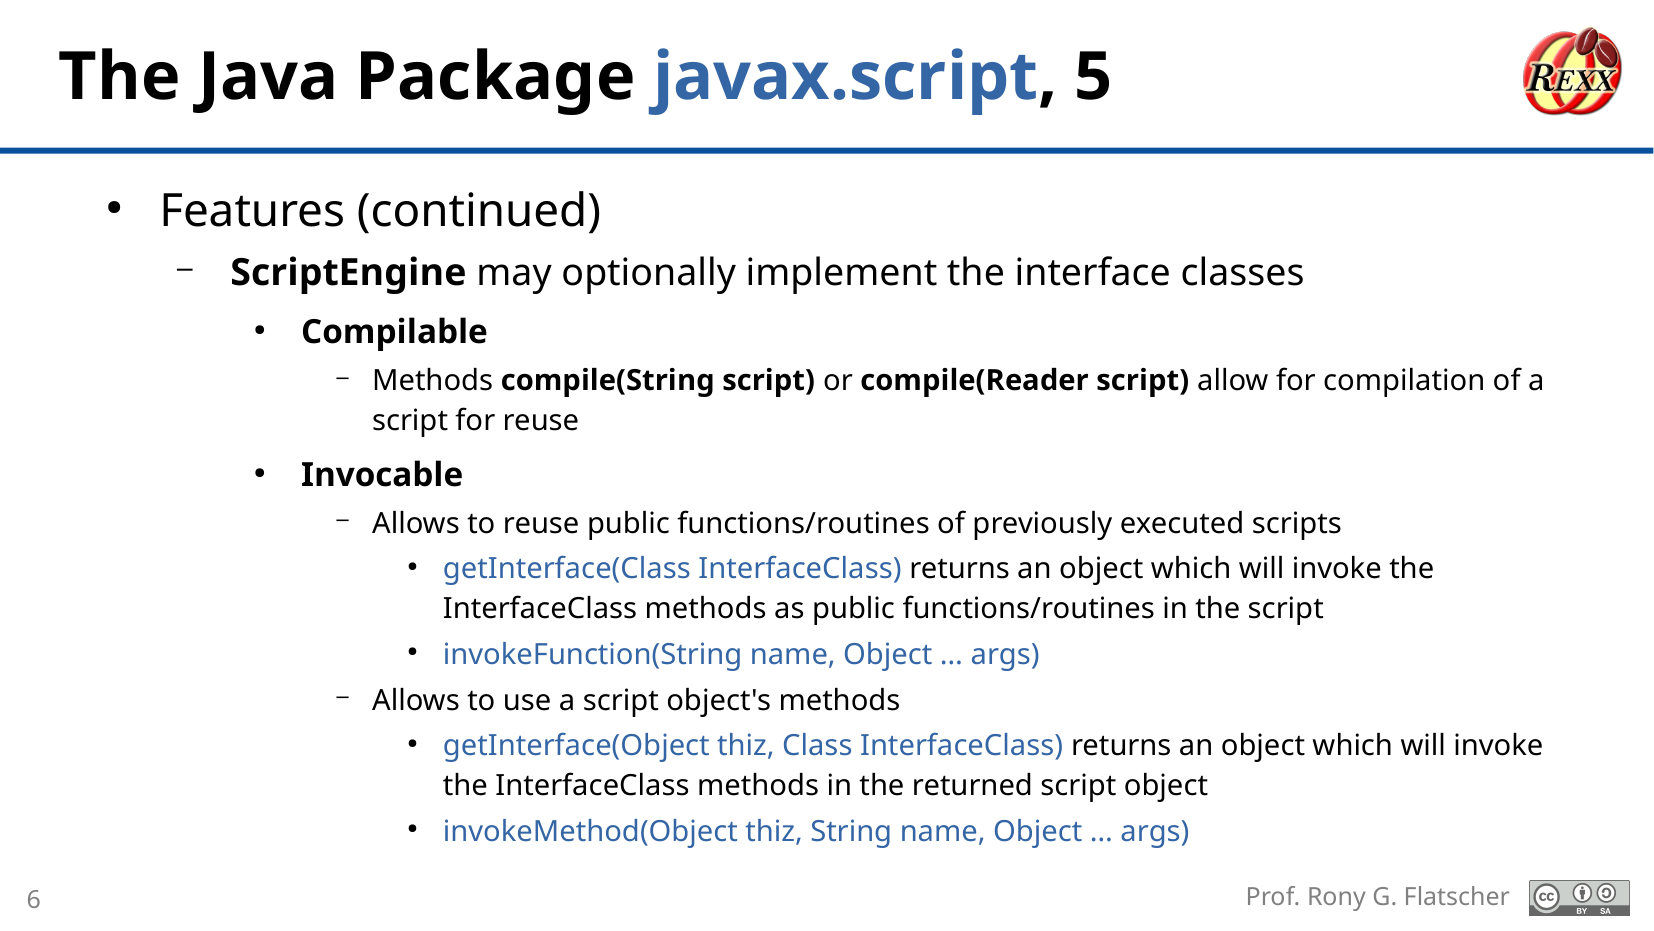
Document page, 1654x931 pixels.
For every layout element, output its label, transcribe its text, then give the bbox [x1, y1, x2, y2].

title The Java Package javax.script, 5 [0, 0, 1625, 148]
list Features (continued) ScriptEngine may optionally implement the interface classes Compilable Methods compile(String script) or compile(Reader script) allow for compilation of a script for reuse Invocable Allows to reuse public functions/routines of previously executed scripts getInterface(Class InterfaceClass) returns an object which will invoke the InterfaceClass methods as public functions/routines in the script invokeFunction(String name, Object … args) Allows to use a script object's methods getInterface(Object thiz, Class InterfaceClass) returns an object which will invoke the InterfaceClass methods in the returned script object invokeMethod(Object thiz, String name, Object … args) [88, 177, 1577, 857]
